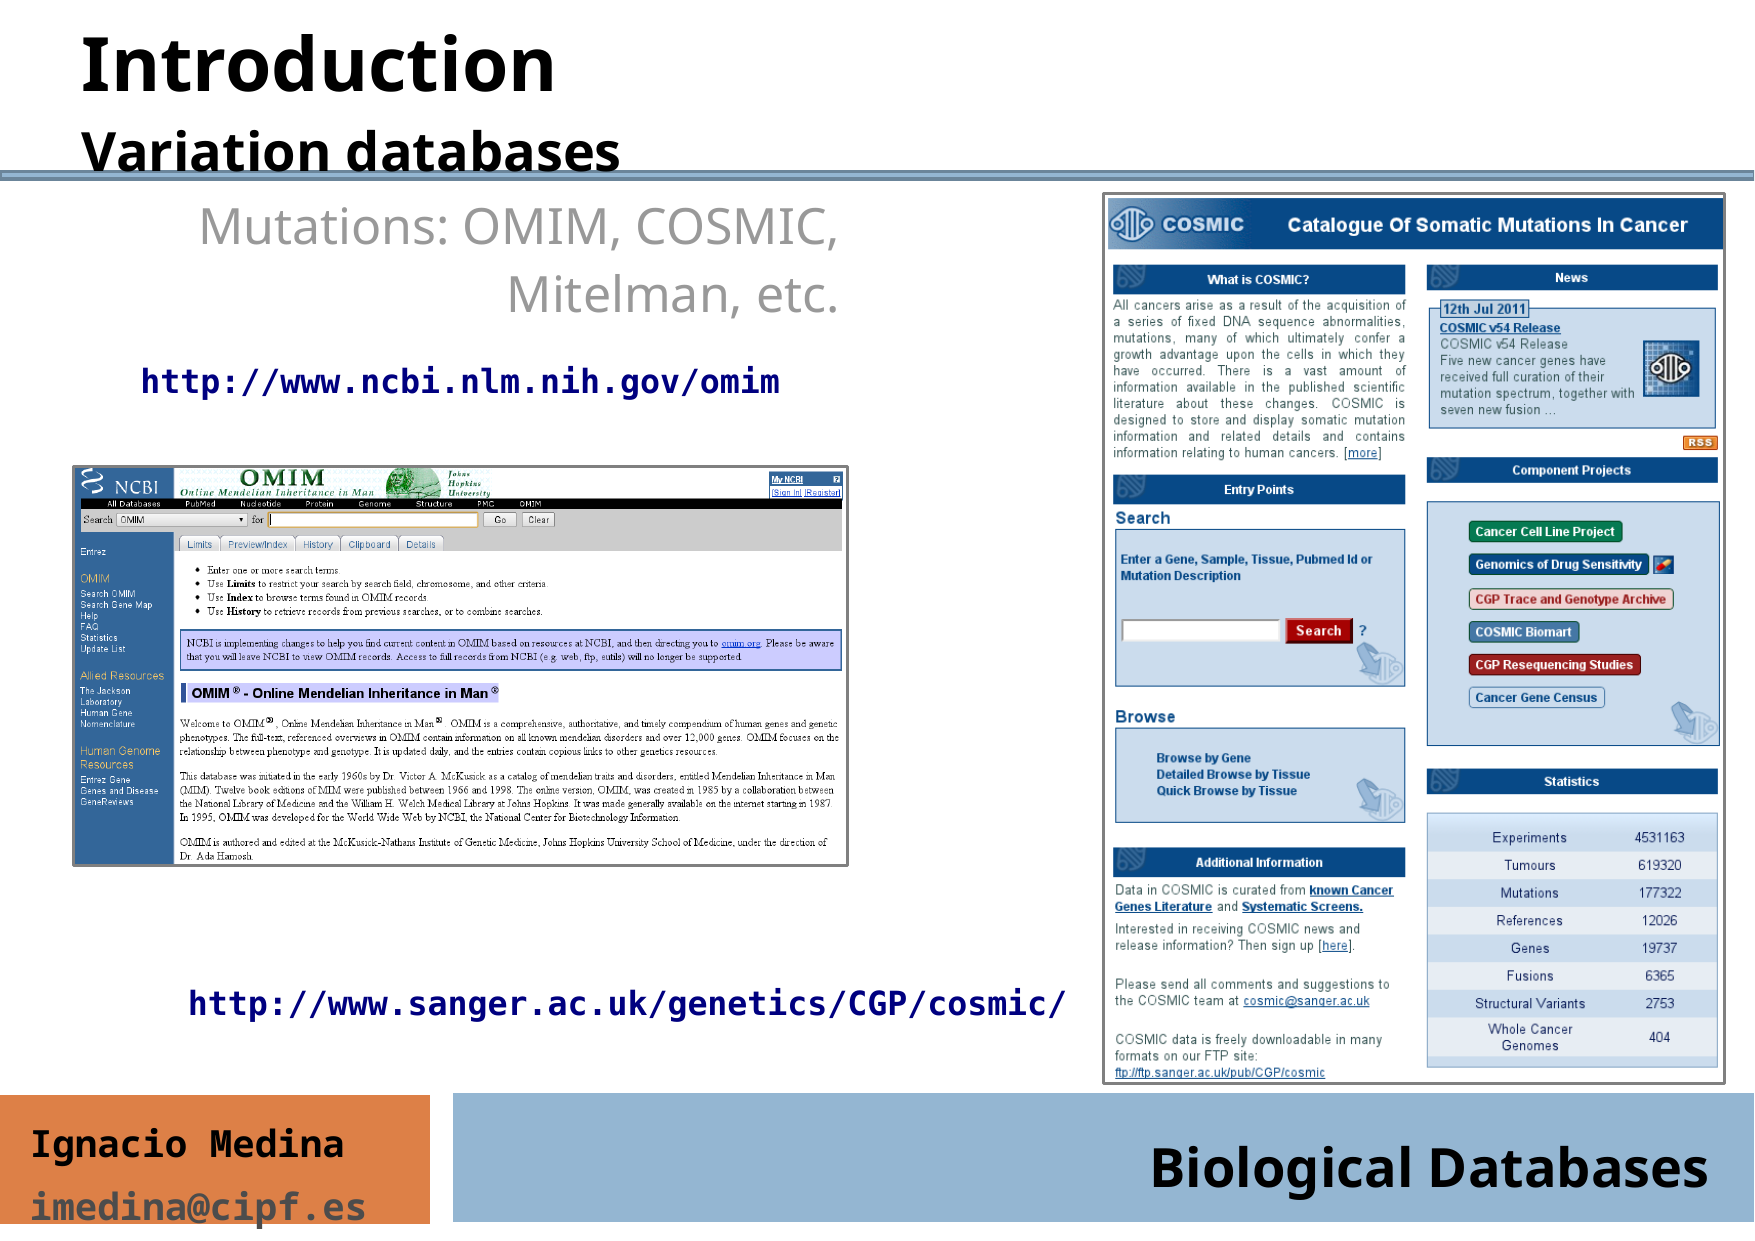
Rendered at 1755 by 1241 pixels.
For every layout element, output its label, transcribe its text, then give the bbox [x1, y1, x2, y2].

title [59, 153, 1571, 243]
text_box Biological Databases [675, 1122, 1726, 1200]
text_box Ignacio Medina imedina@cipf.es [15, 1110, 406, 1213]
text_box [0, 171, 112, 179]
text_box http://www.sanger.ac.uk/genetics/CGP/cosmic/ [173, 977, 1087, 1031]
text_box http://www.ncbi.nlm.nih.gov/omim [125, 355, 800, 409]
text_box Introduction Variation databases [67, 3, 1688, 168]
picture [75, 467, 847, 864]
picture [1104, 194, 1723, 1082]
text_box Mutations: OMIM, COSMIC, Mitelman, etc. [15, 183, 856, 320]
text_box [1571, 171, 1754, 179]
